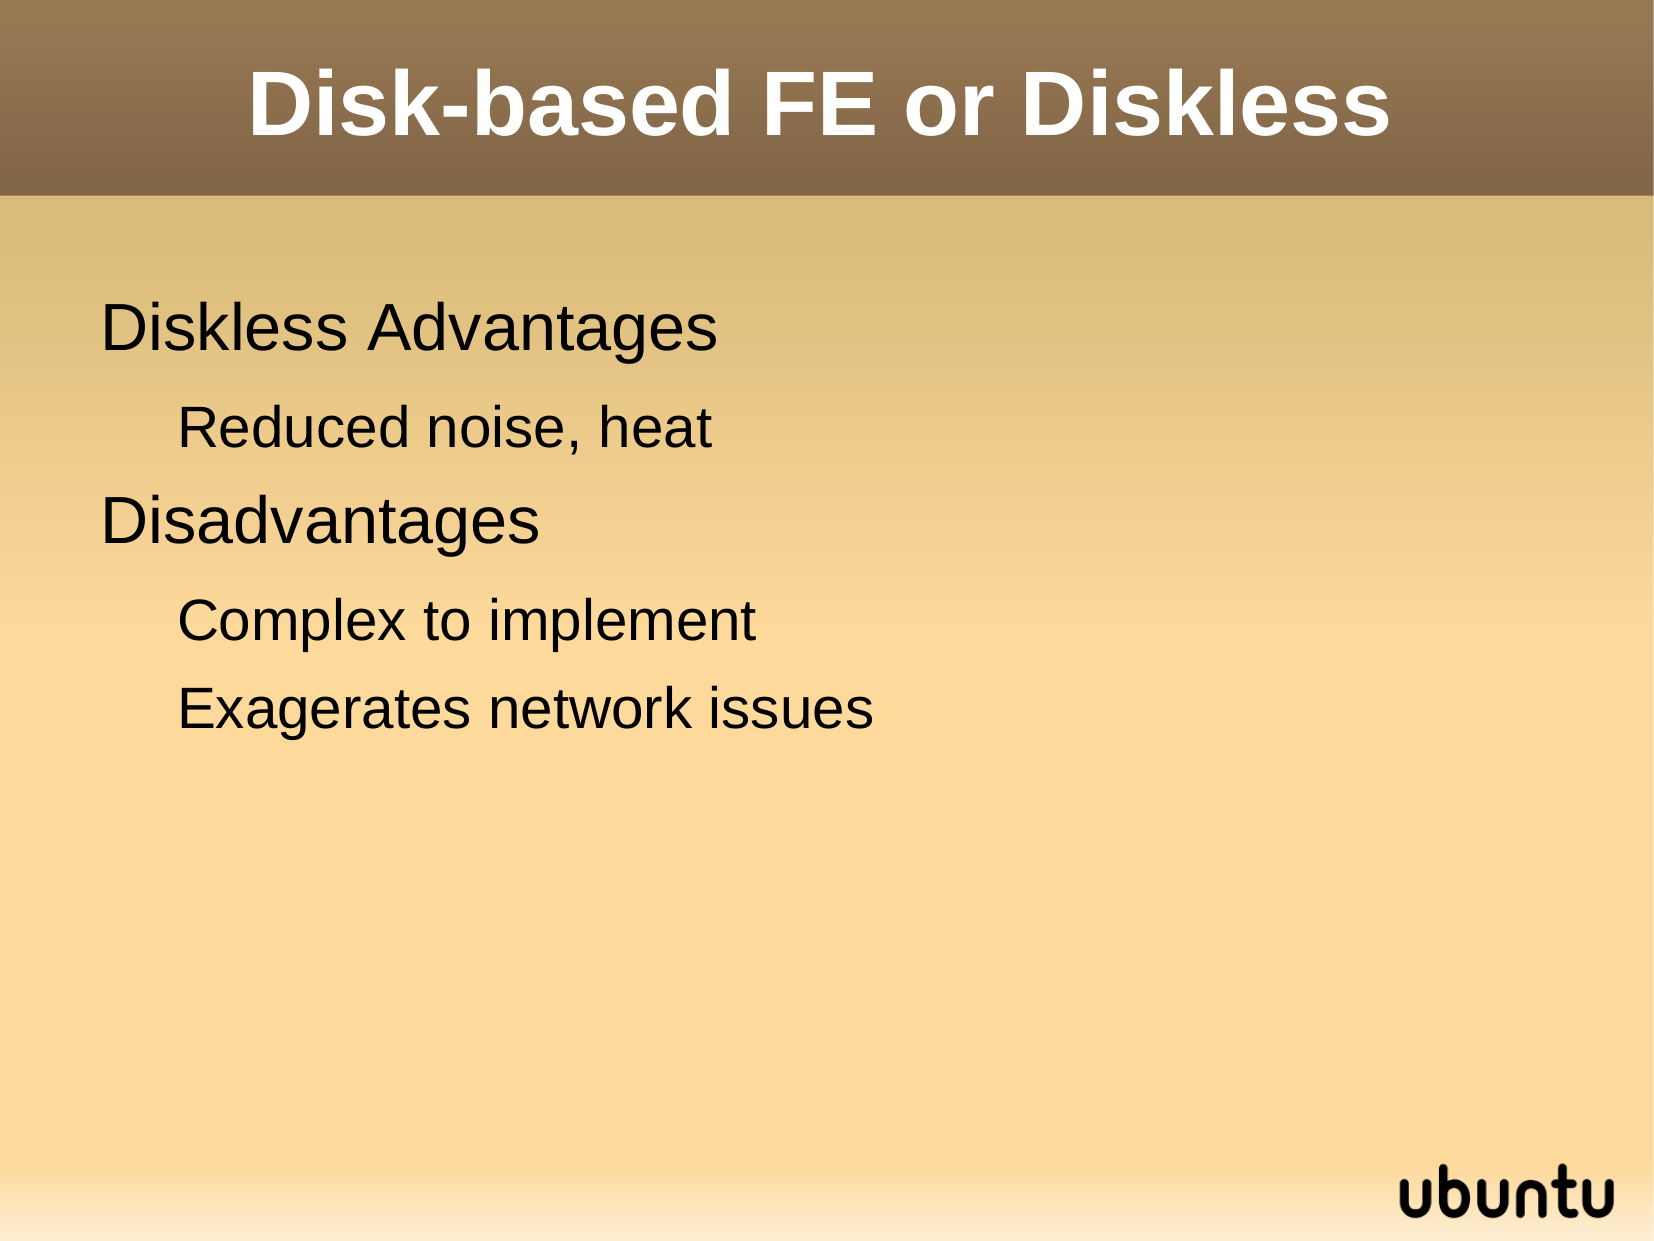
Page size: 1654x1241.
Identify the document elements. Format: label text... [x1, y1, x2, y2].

picture [0, 0, 1654, 1241]
list Diskless Advantages Reduced noise, heat Disadvantages Complex to implement Exagerates network issues [82, 290, 1571, 1094]
title Disk-based FE or Diskless [76, 7, 1565, 200]
